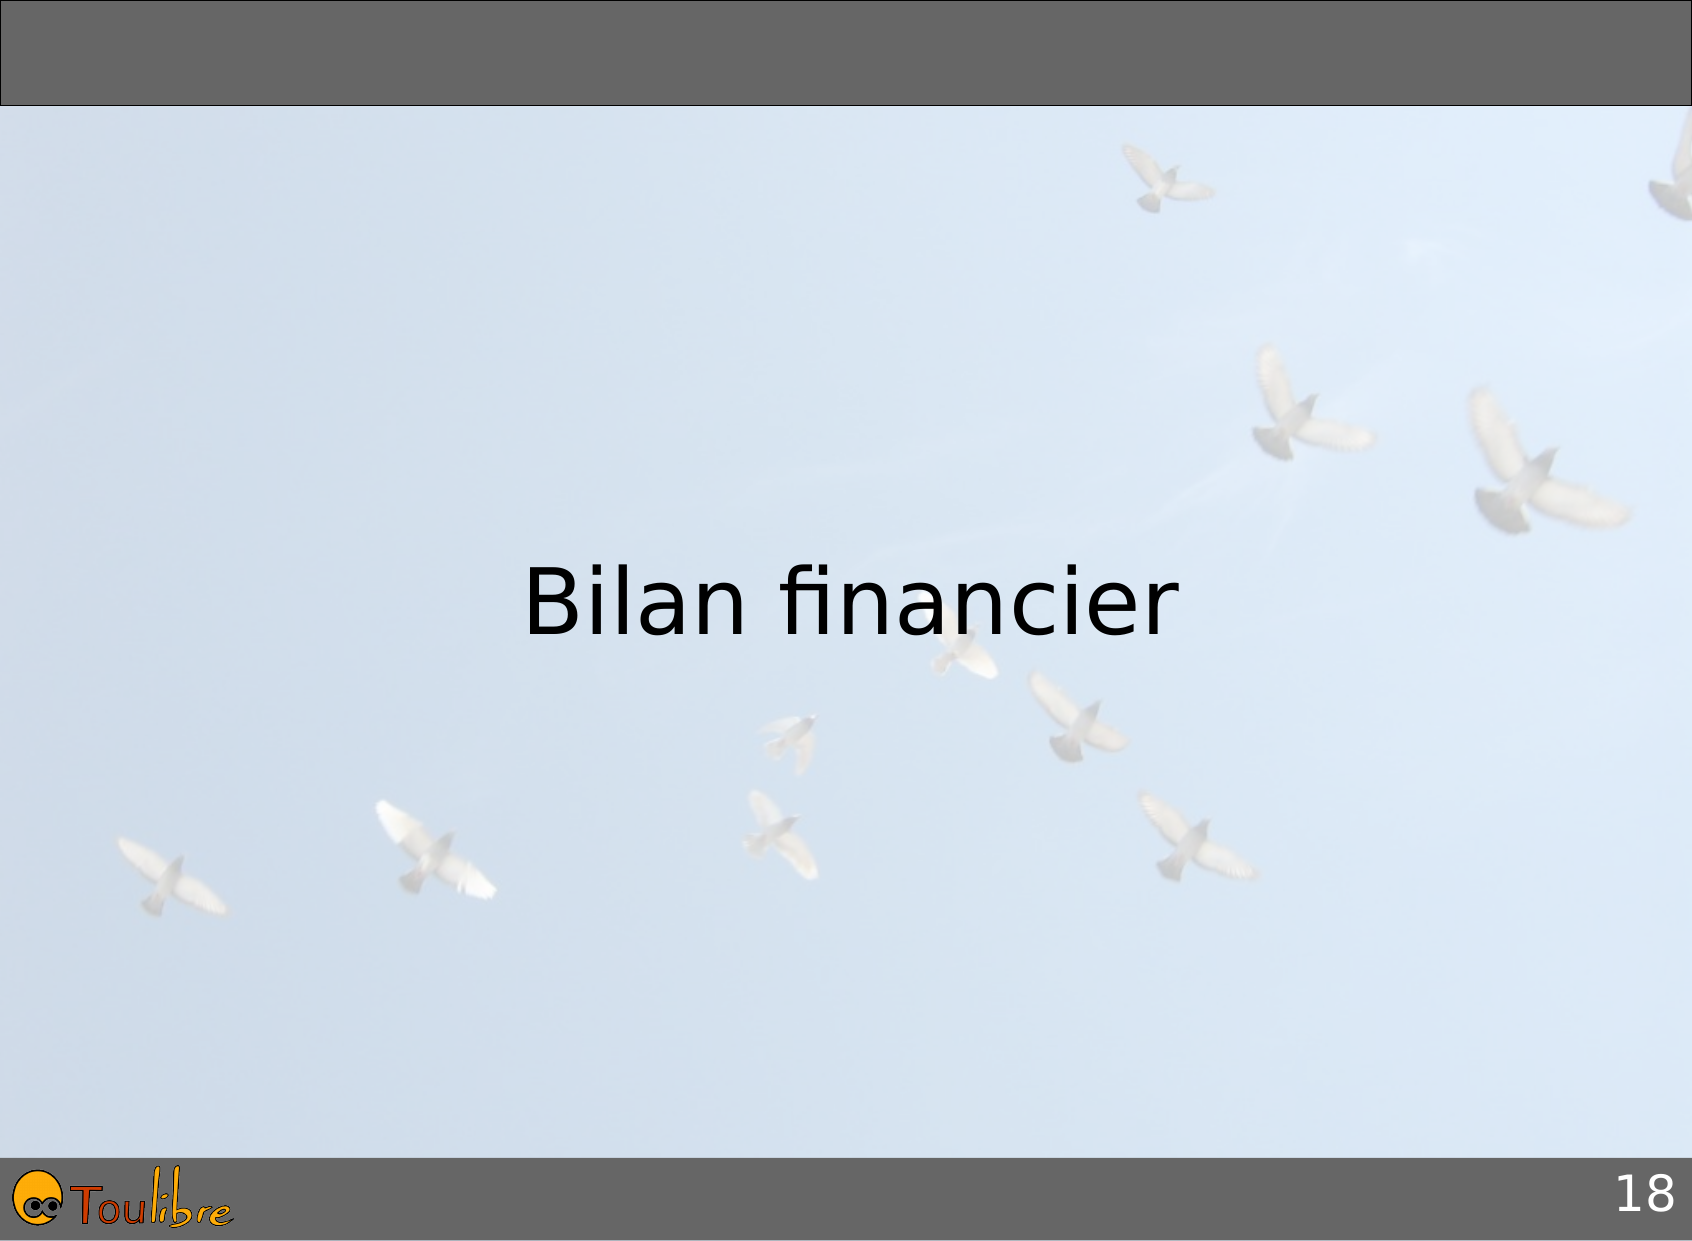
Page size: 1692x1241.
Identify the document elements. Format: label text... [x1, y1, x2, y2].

picture [12, 1165, 234, 1228]
title Bilan financier [89, 506, 1613, 699]
